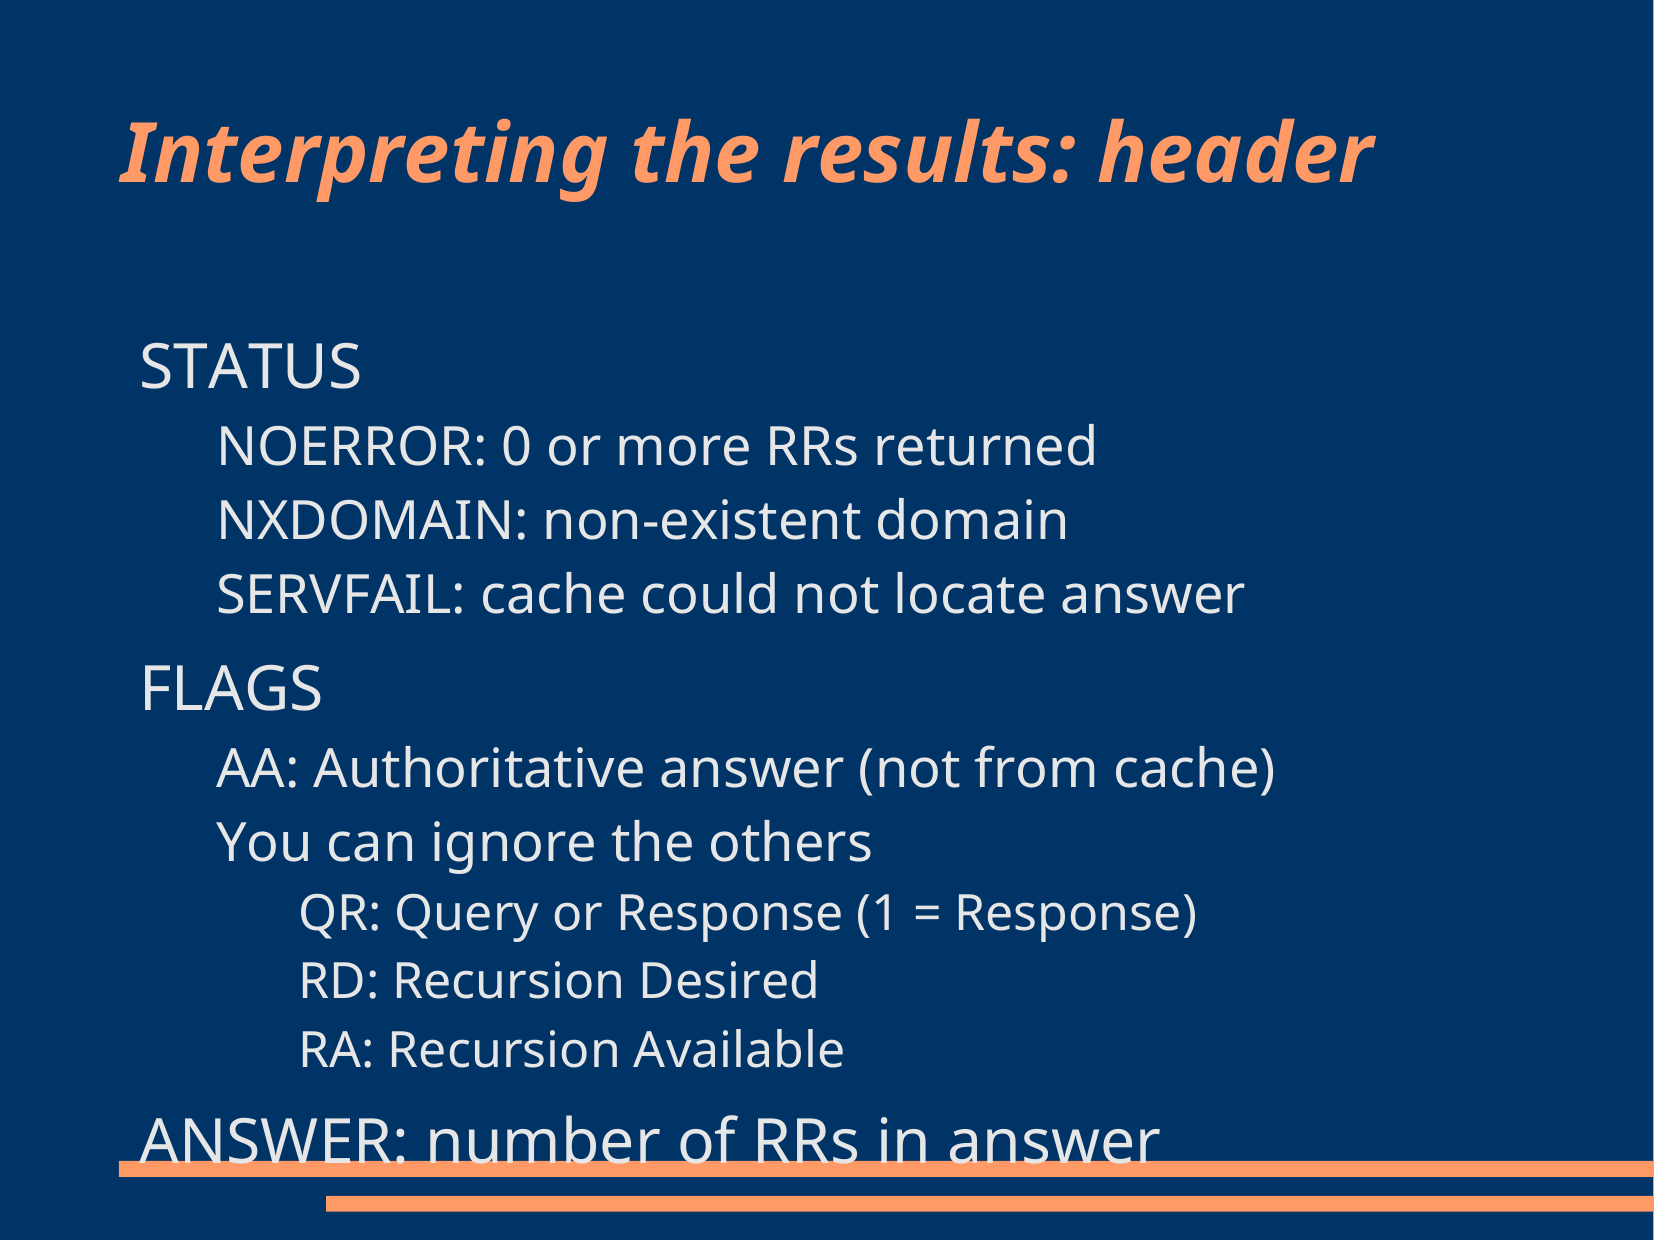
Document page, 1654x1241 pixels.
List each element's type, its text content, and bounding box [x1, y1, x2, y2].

list STATUS NOERROR: 0 or more RRs returned NXDOMAIN: non-existent domain SERVFAIL: cache could not locate answer FLAGS AA: Authoritative answer (not from cache) You can ignore the others QR: Query or Response (1 = Response) RD: Recursion Desired RA: Recursion Available ANSWER: number of RRs in answer [121, 322, 1561, 1133]
title Interpreting the results: header [121, 46, 1534, 254]
